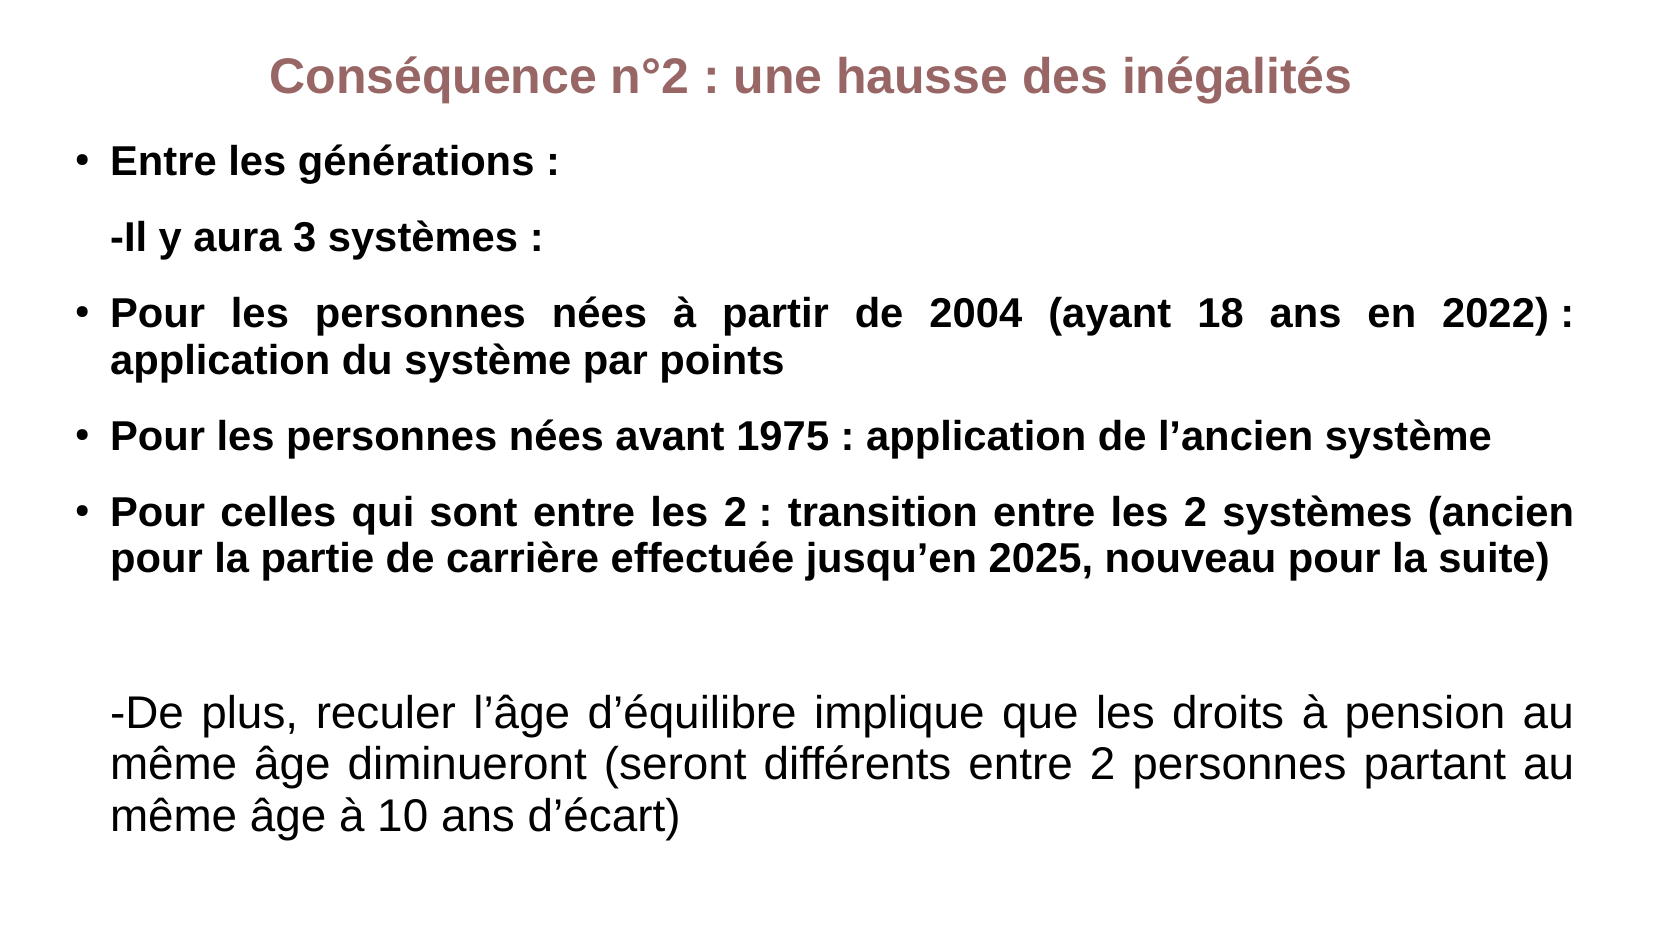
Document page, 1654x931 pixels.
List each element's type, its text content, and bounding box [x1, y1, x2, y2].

title Conséquence n°2 : une hausse des inégalités [0, 30, 1636, 124]
text_box Entre les générations : -Il y aura 3 systèmes : Pour les personnes nées à partir de 2004 (ayant 18 ans en 2022) : application du système par points Pour les personnes nées avant 1975 : application de l’ancien système Pour celles qui sont entre les 2 : transition entre les 2 systèmes (ancien pour la partie de carrière effectuée jusqu’en 2025, nouveau pour la suite) -De plus, reculer l’âge d’équilibre implique que les droits à pension au même âge diminueront (seront différents entre 2 personnes partant au même âge à 10 ans d’écart) [60, 59, 1591, 929]
